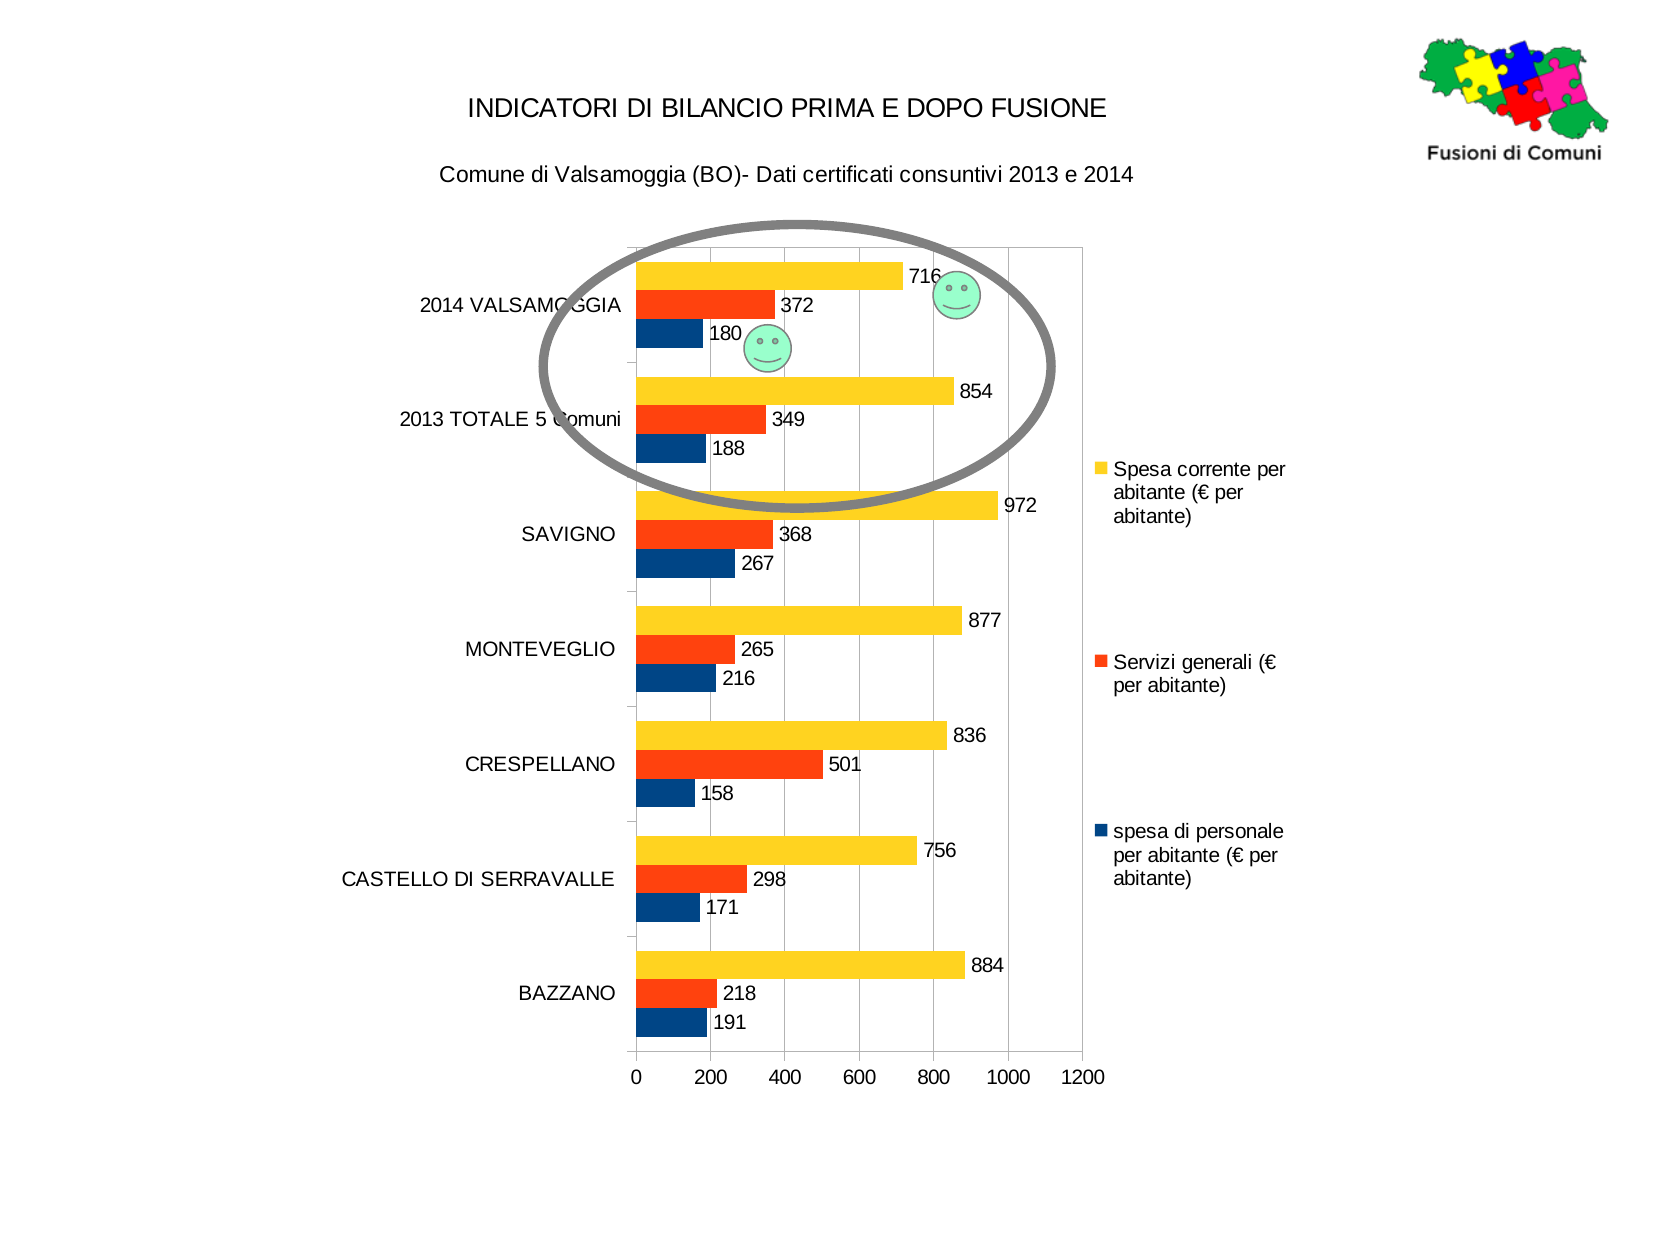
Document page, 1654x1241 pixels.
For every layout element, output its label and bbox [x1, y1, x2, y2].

text_box [744, 324, 792, 372]
picture [1417, 35, 1611, 165]
text_box [933, 271, 981, 319]
chart [262, 55, 1311, 1146]
